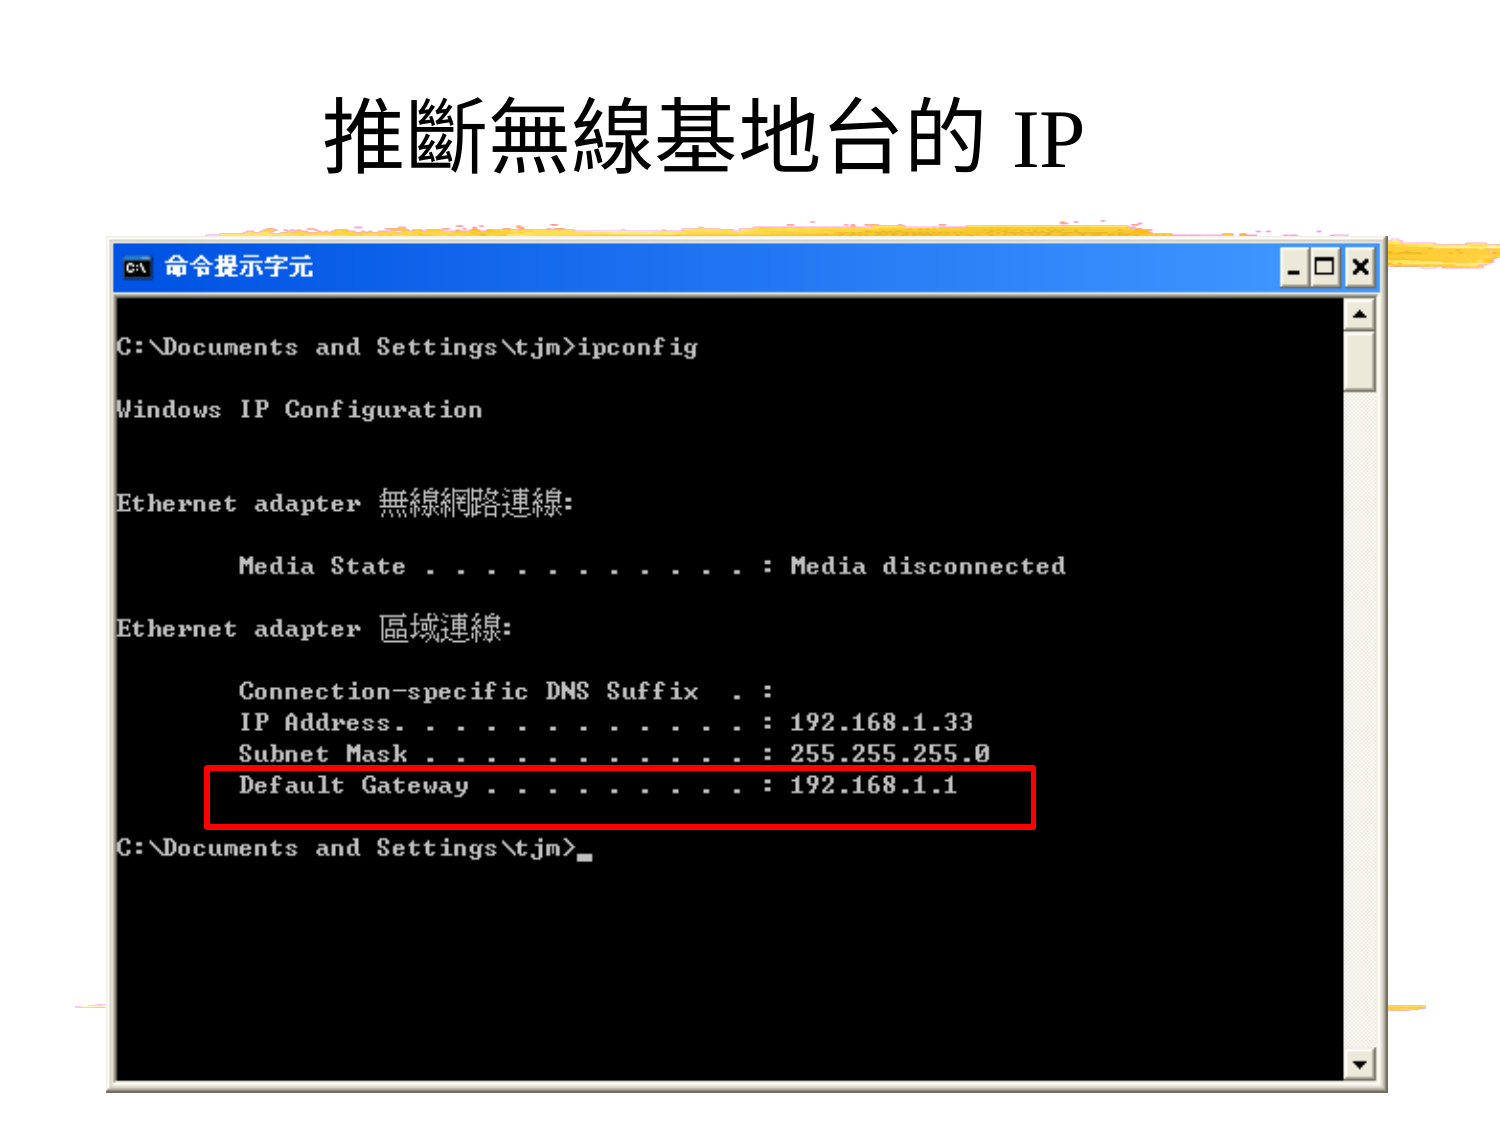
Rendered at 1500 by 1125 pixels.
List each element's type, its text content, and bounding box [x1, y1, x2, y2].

title 推斷無線基地台的IP [66, 44, 1342, 218]
picture [75, 215, 1500, 1093]
